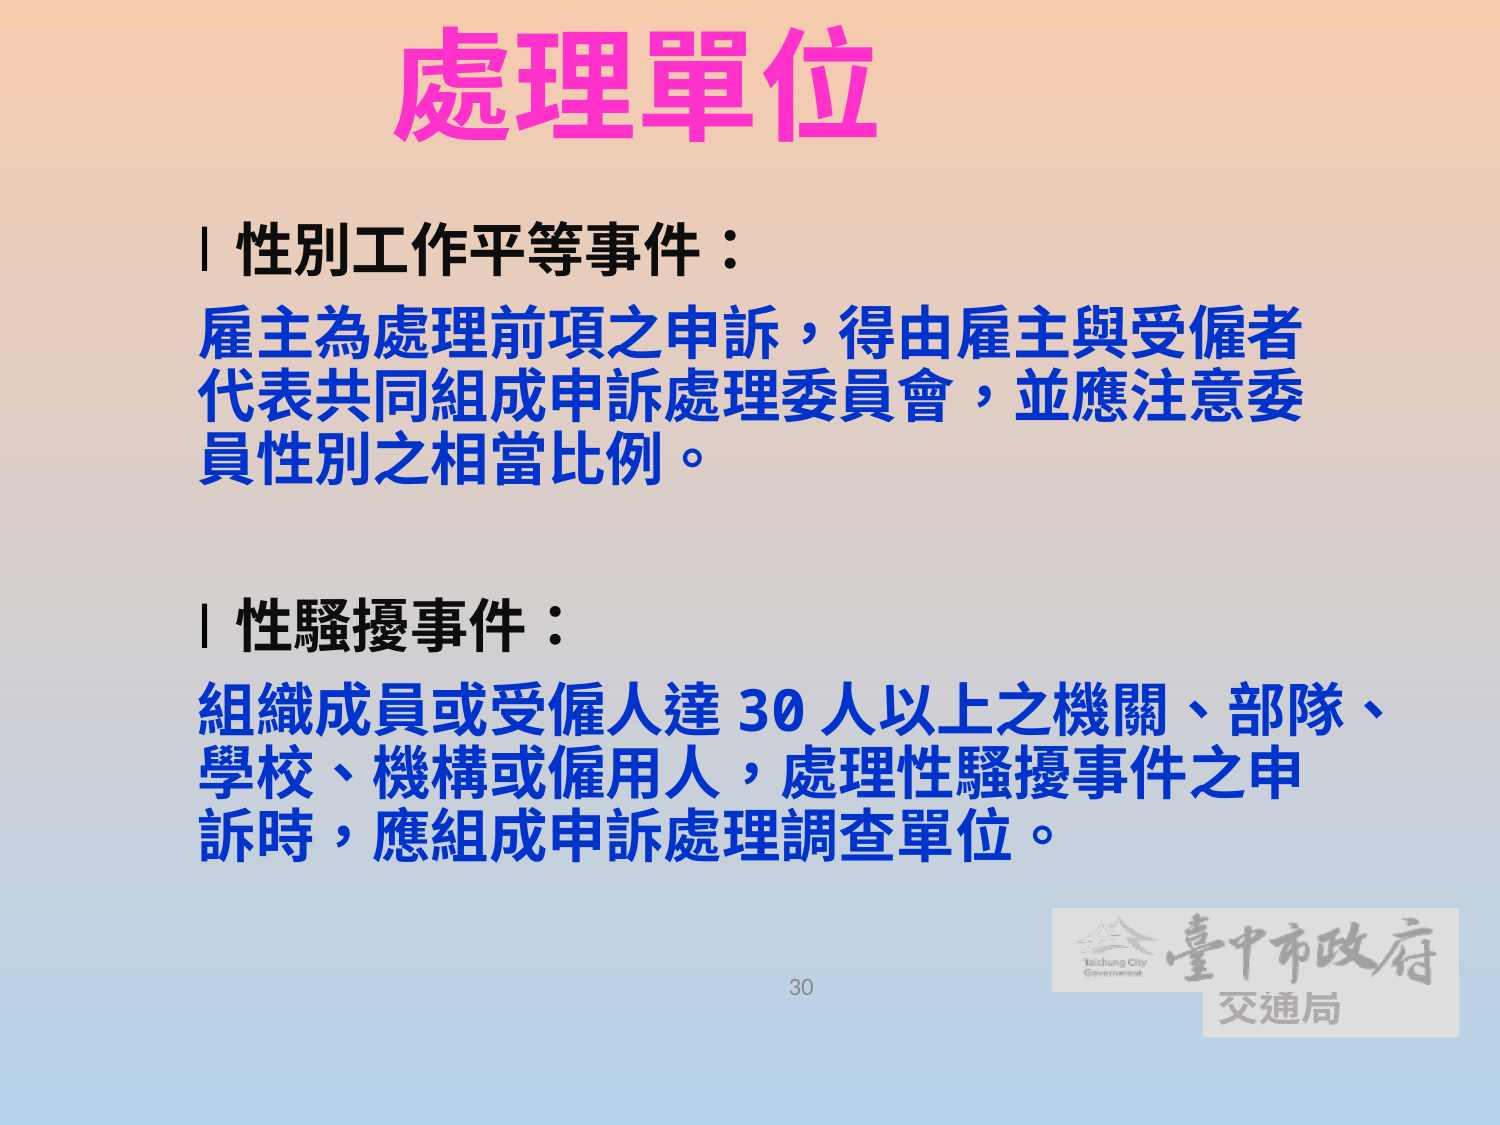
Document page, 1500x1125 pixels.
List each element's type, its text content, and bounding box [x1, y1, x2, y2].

text_box 30 [773, 944, 886, 1027]
list 性別工作平等事件： 雇主為處理前項之申訴，得由雇主與受僱者代表共同組成申訴處理委員會，並應注意委員性別之相當比例。 性騷擾事件： 組織成員或受僱人達30人以上之機關、部隊、學校、機構或僱用人，處理性騷擾事件之申訴時，應組成申訴處理調查單位。 [182, 213, 1365, 892]
text_box 處理單位 [91, 19, 1183, 164]
